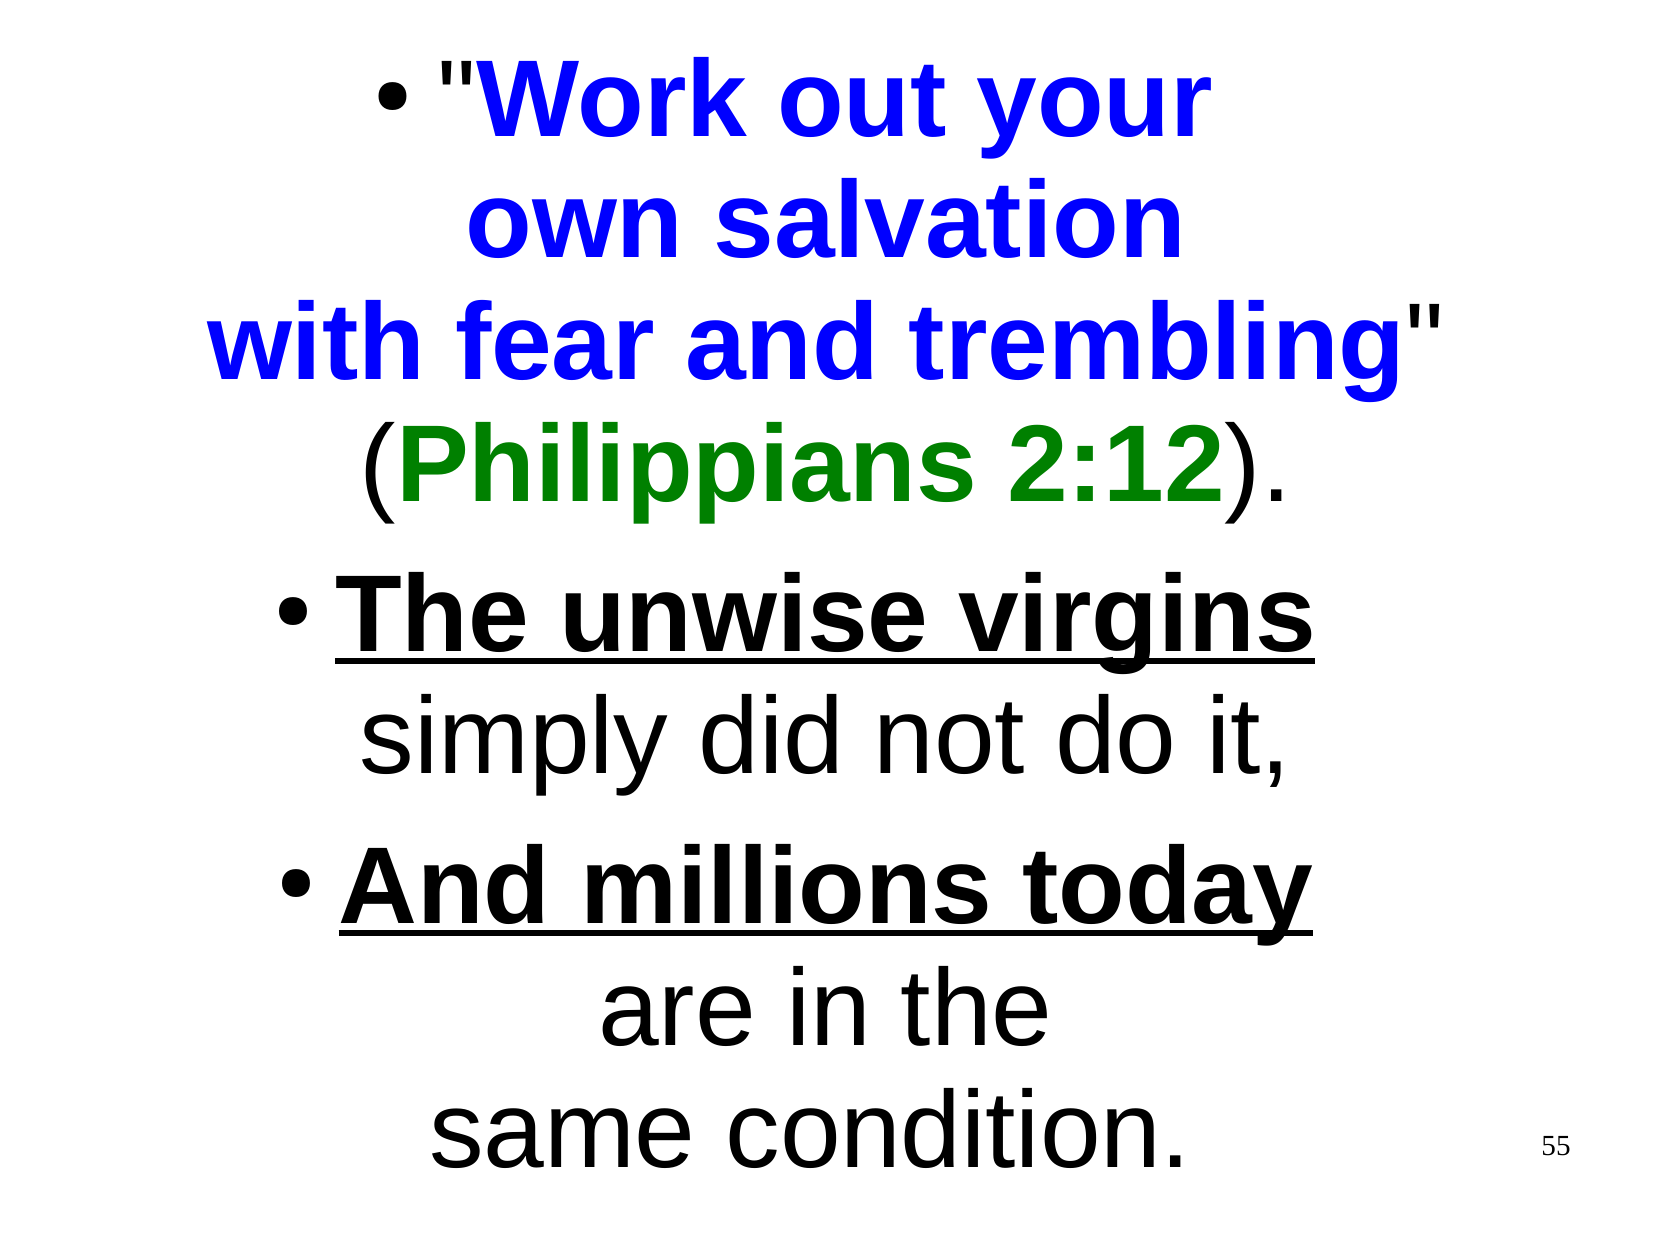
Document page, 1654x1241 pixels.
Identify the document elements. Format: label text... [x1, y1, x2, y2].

list "Work out your own salvation with fear and trembling" (Philippians 2:12). The unwise virgins simply did not do it, And millions today are in the same condition. [0, 37, 1613, 1201]
